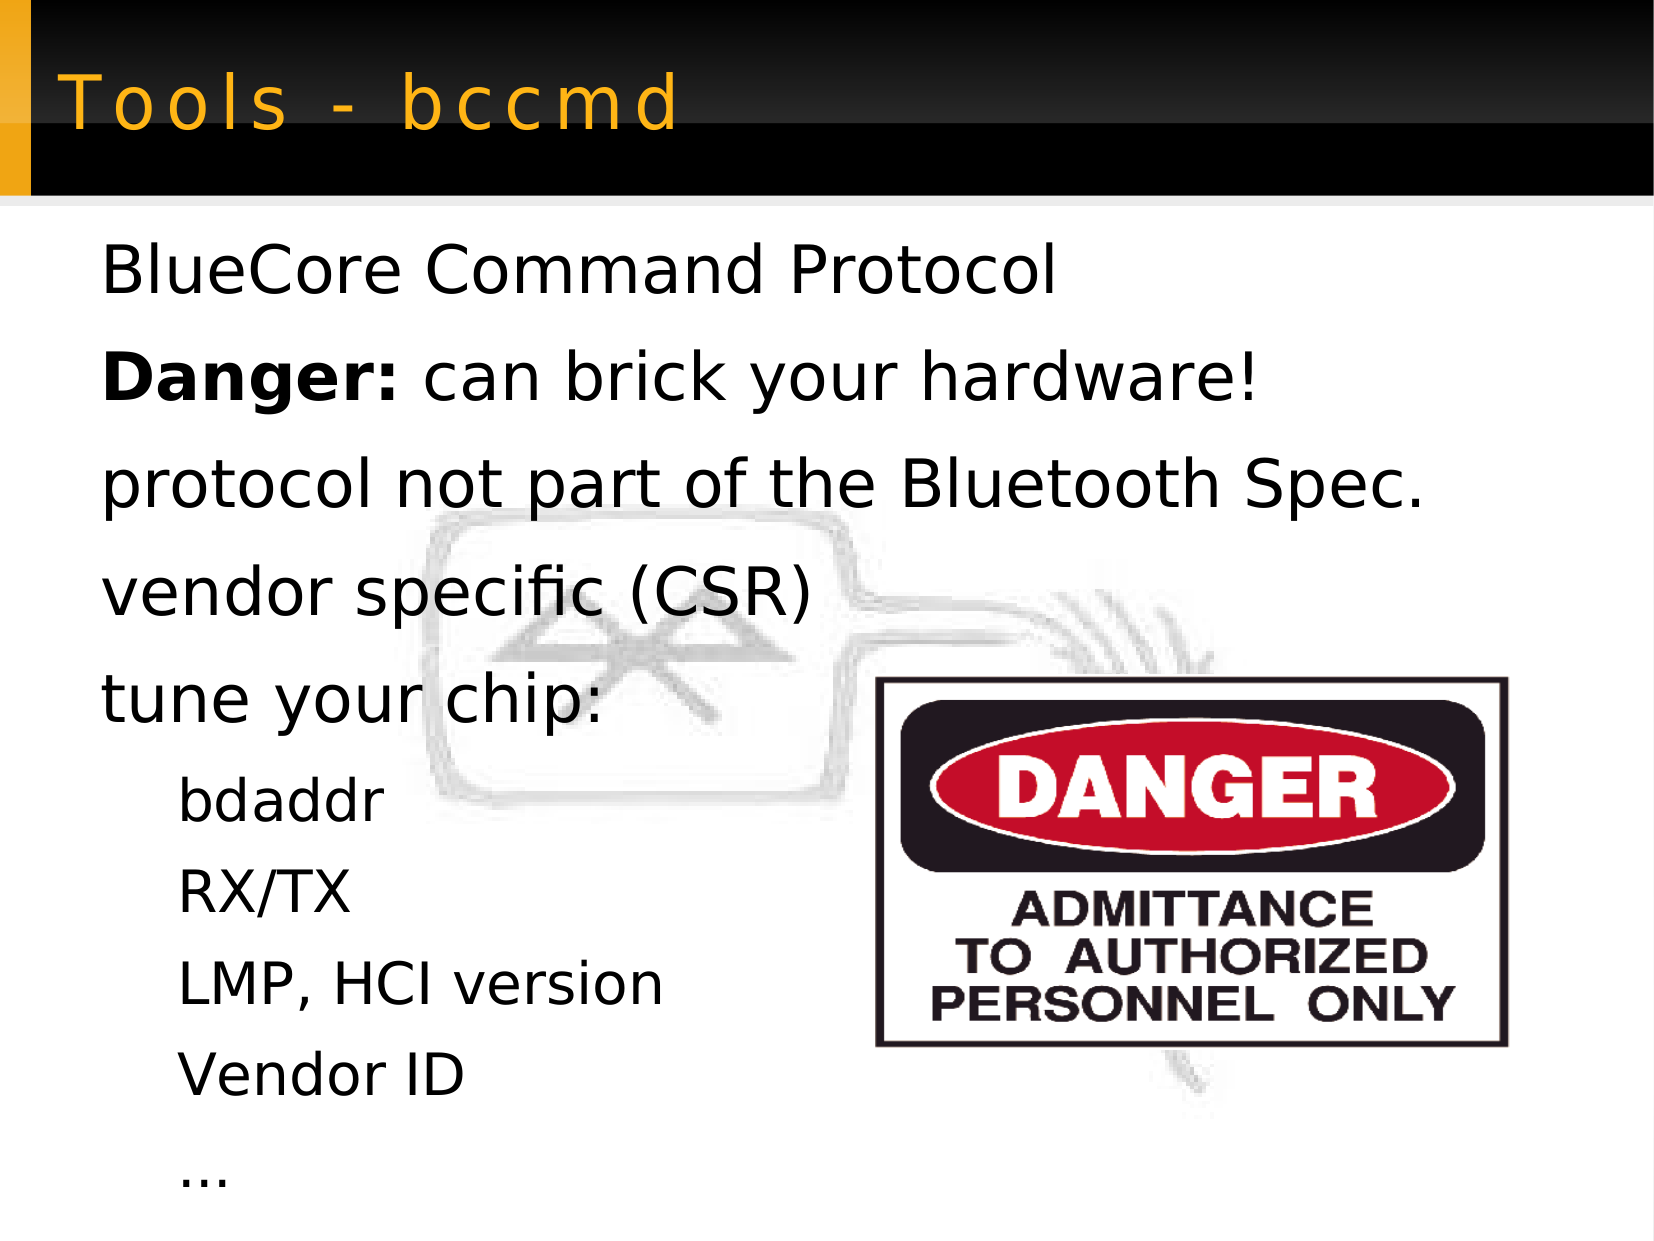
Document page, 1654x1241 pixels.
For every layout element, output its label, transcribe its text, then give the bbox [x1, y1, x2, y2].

list BlueCore Command Protocol Danger: can brick your hardware! protocol not part of the Bluetooth Spec. vendor specific (CSR) tune your chip: bdaddr RX/TX LMP, HCI version Vendor ID ... [82, 231, 1571, 1201]
title Tools - bccmd [59, 36, 1595, 171]
picture [0, 0, 1654, 1241]
